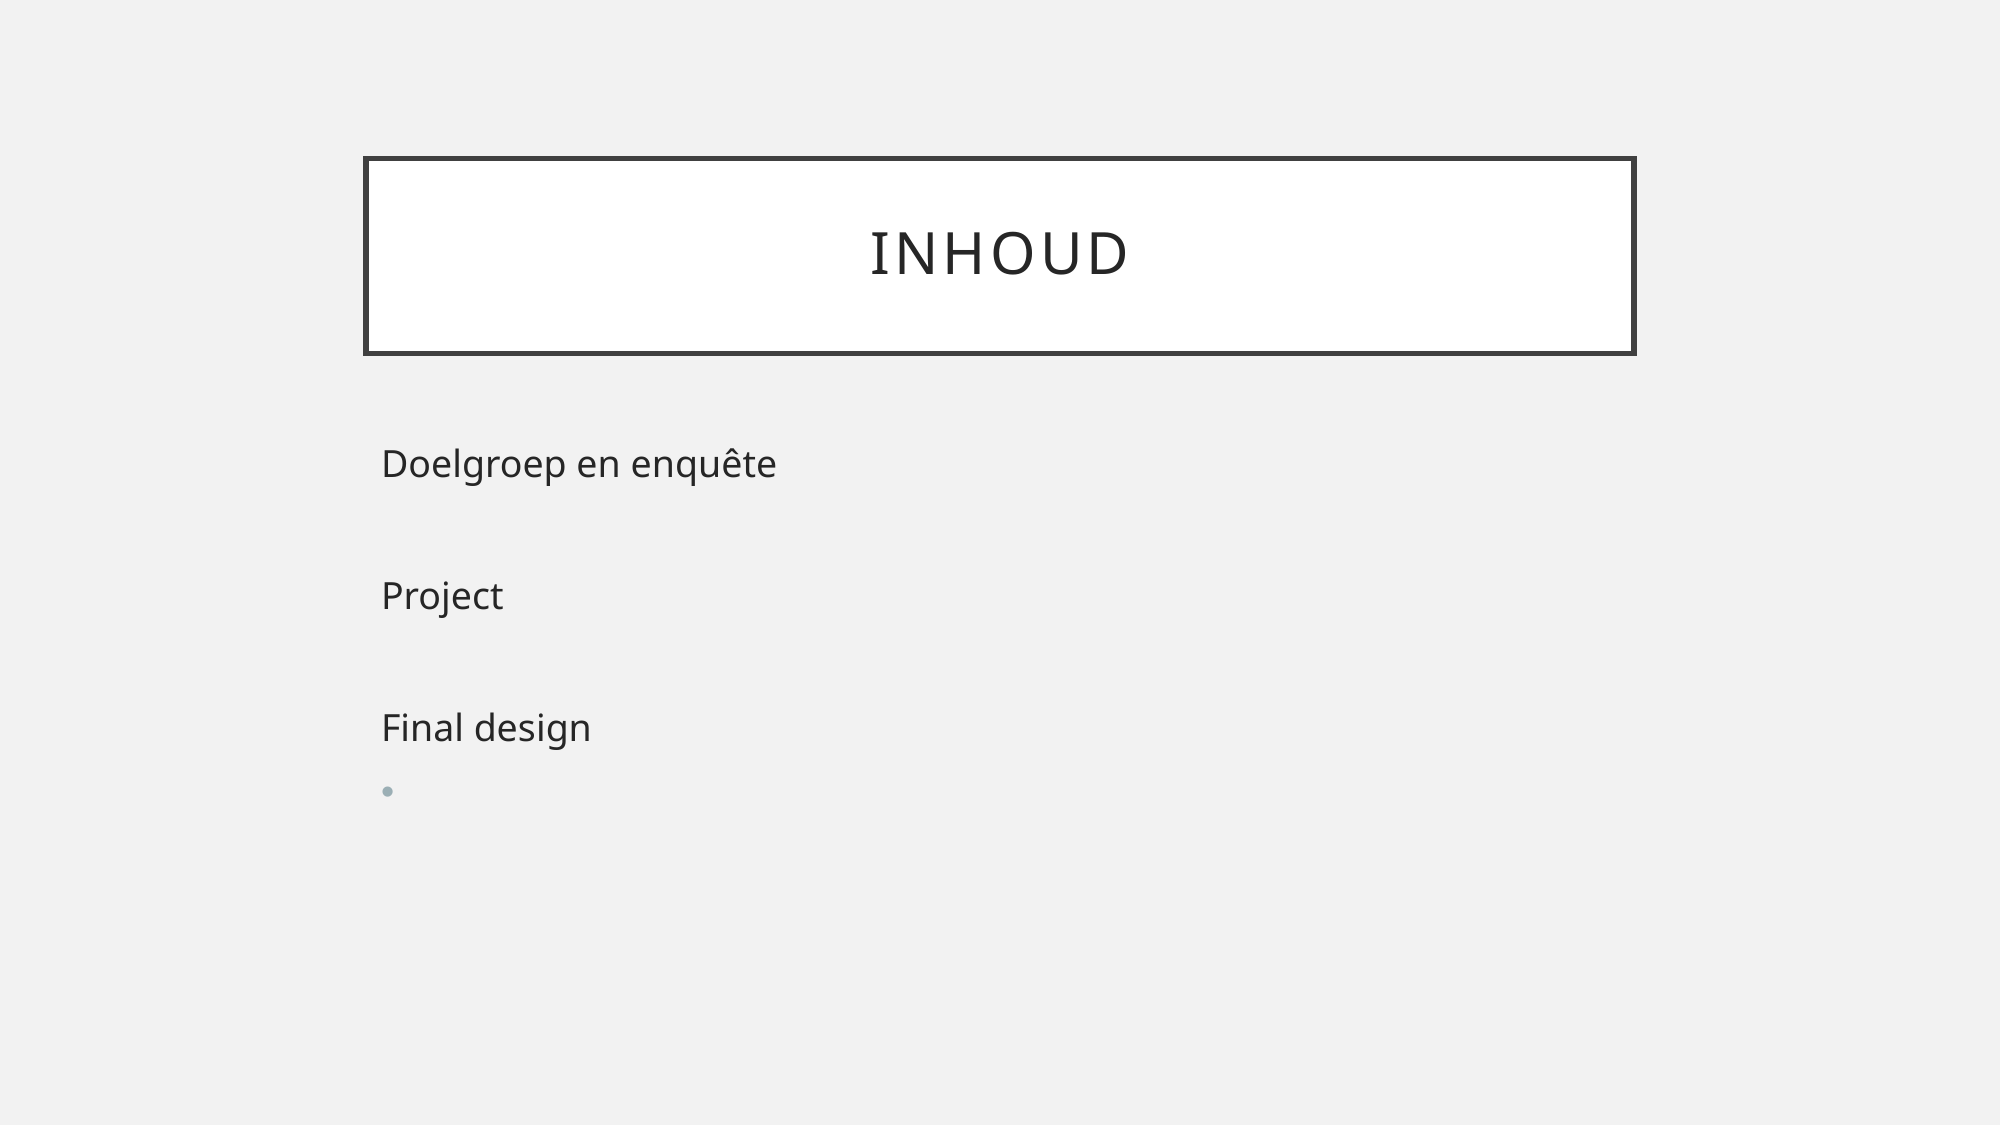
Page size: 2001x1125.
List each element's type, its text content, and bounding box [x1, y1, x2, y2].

list Doelgroep en enquête Project Final design [366, 432, 1634, 942]
title Inhoud [366, 158, 1634, 354]
